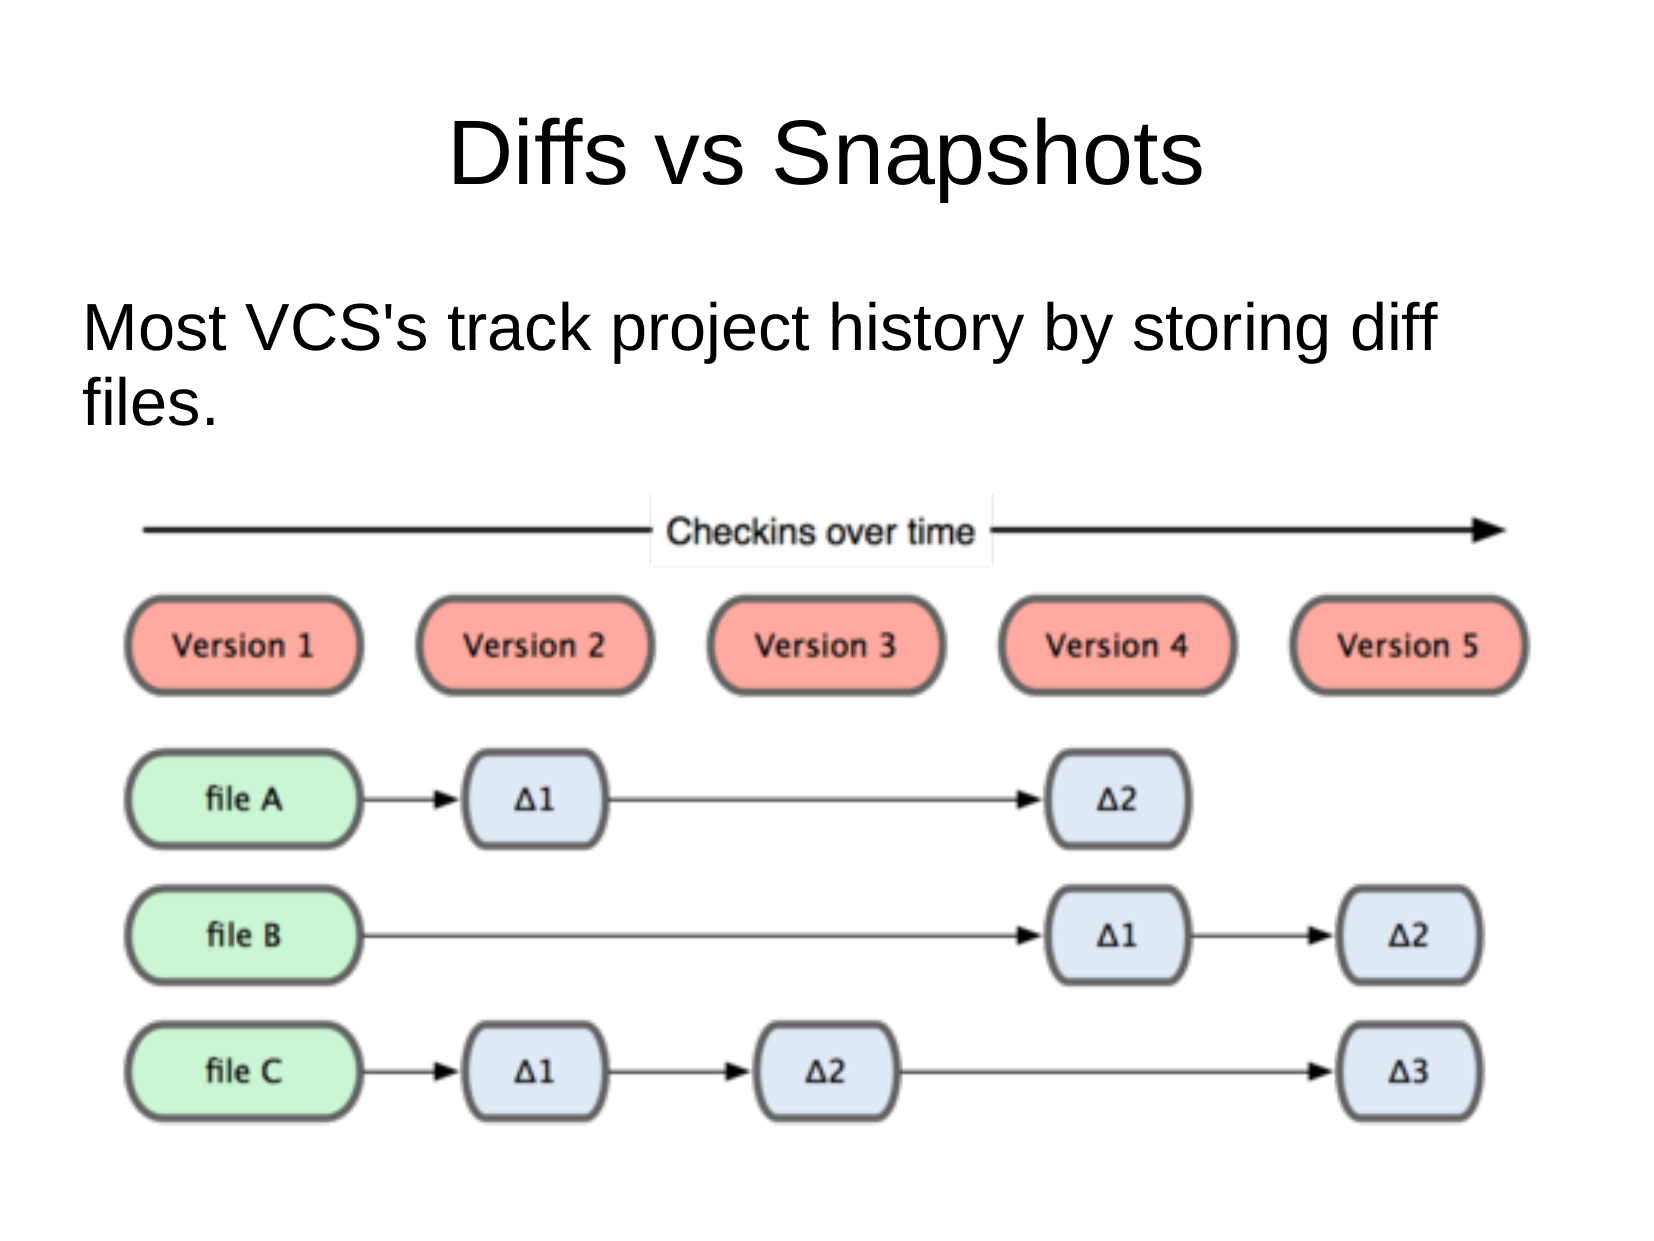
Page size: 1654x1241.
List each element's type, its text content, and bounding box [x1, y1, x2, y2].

list Most VCS's track project history by storing diff files. [82, 290, 1571, 634]
picture [119, 494, 1534, 1126]
title Diffs vs Snapshots [82, 49, 1571, 257]
